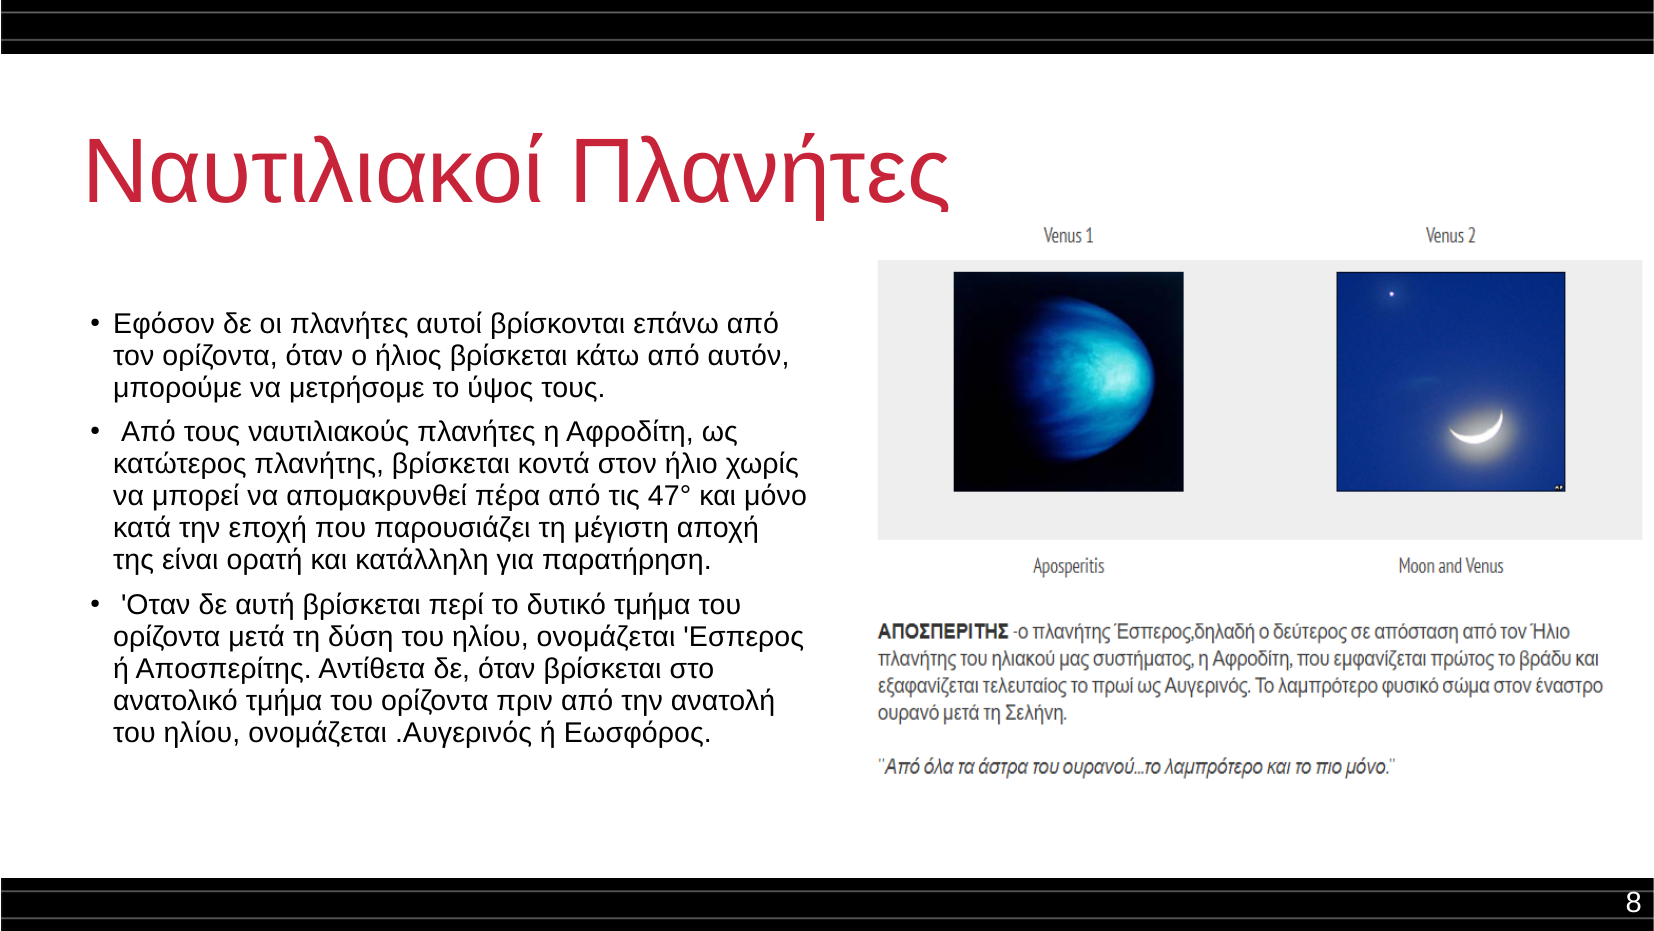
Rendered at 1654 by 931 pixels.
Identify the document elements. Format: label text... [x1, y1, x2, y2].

title Ναυτιλιακοί Πλανήτες [82, 92, 1571, 249]
picture [862, 212, 1654, 788]
picture [1, 878, 1654, 931]
picture [1, 0, 1654, 54]
list Εφόσον δε οι πλανήτες αυτοί βρίσκονται επάνω από τον ορίζοντα, όταν ο ήλιος βρίσκεται κάτω από αυτόν, μπορούμε να μετρήσομε το ύψος τους. Από τους ναυτιλιακούς πλανήτες η Αφροδίτη, ως κατώτερος πλανήτης, βρίσκεται κοντά στον ήλιο χωρίς να μπορεί να απομακρυνθεί πέρα από τις 47° και μόνο κατά την εποχή που παρουσιάζει τη μέγιστη αποχή της είναι ορατή και κατάλληλη για παρατήρηση. 'Οταν δε αυτή βρίσκεται περί το δυτικό τμήμα του ορίζοντα μετά τη δύση του ηλίου, ονομάζεται 'Εσπερος ή Αποσπερίτης. Αντίθετα δε, όταν βρίσκεται στο ανατολικό τμήμα του ορίζοντα πριν από την ανατολή του ηλίου, ονομάζεται .Αυγερινός ή Εωσφόρος. [82, 262, 809, 779]
